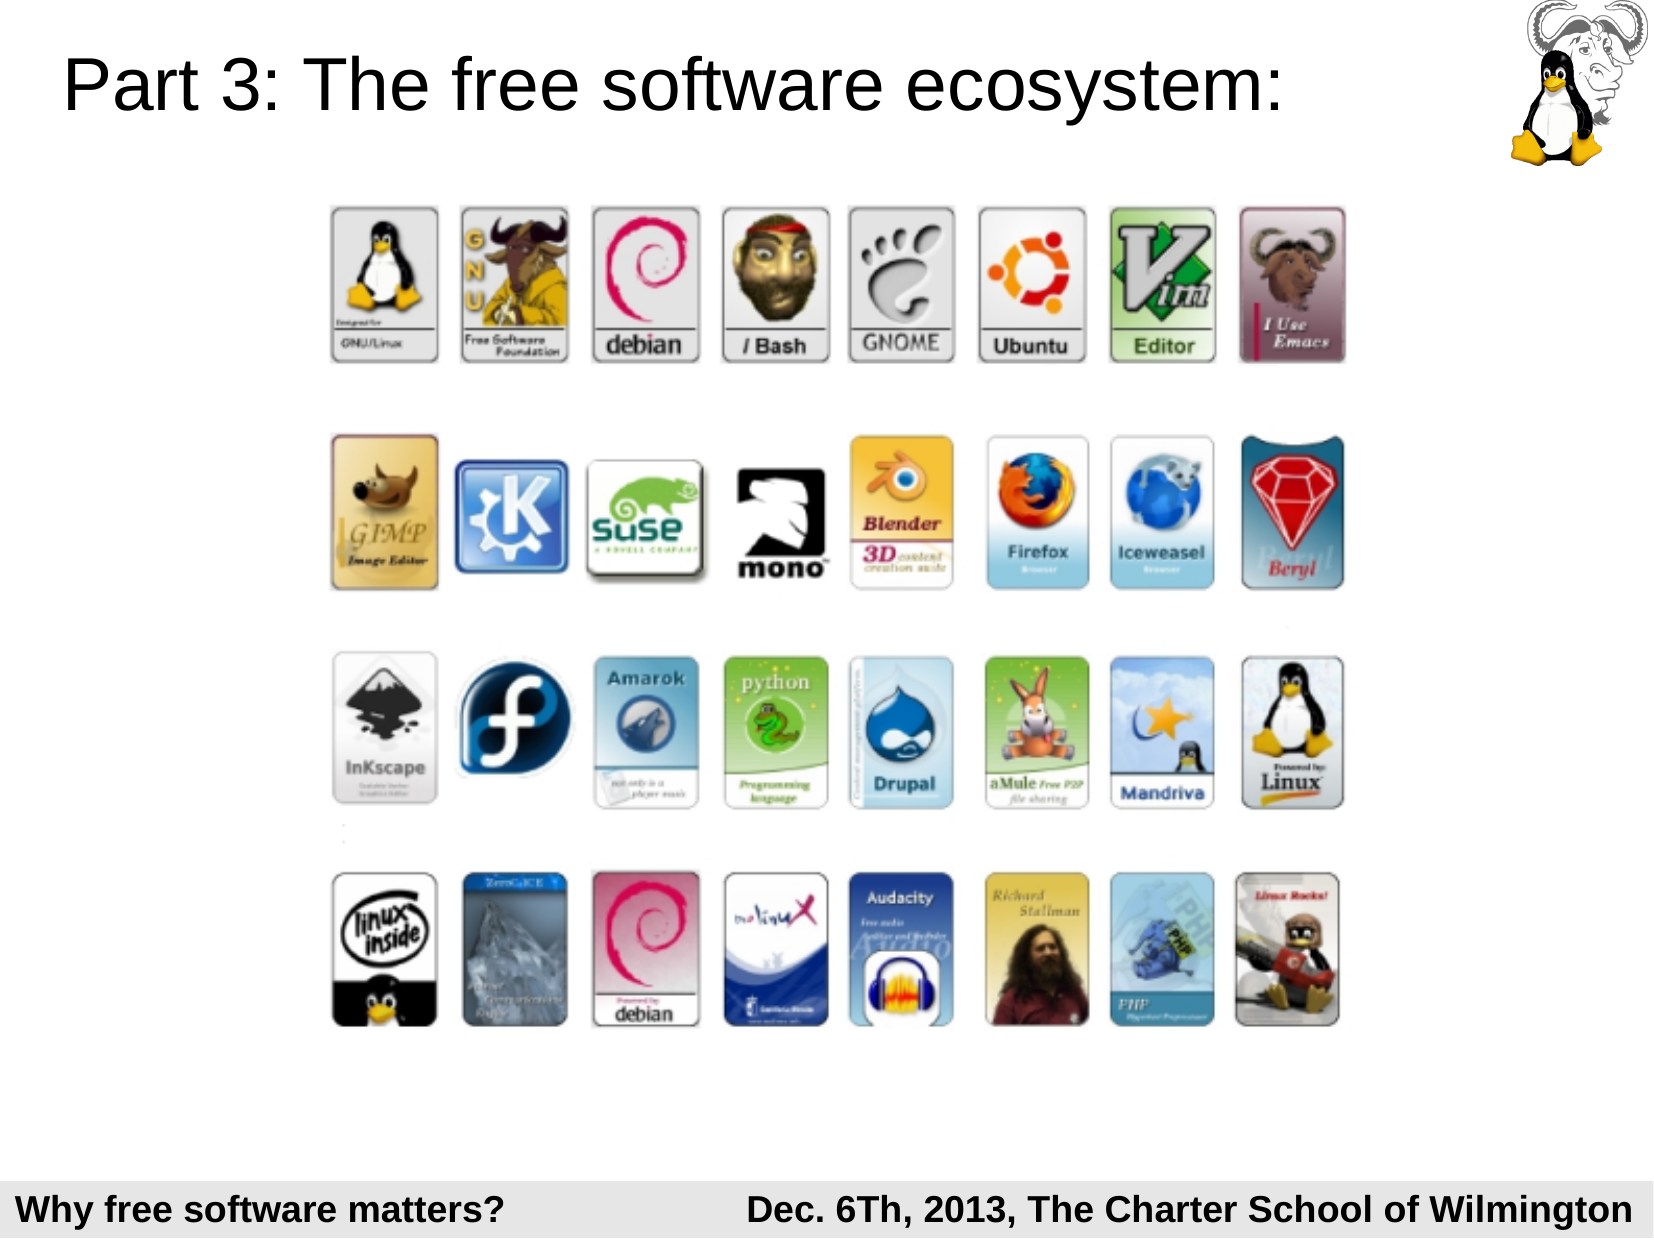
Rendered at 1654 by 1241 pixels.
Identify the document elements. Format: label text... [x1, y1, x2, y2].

picture [1511, 0, 1648, 166]
picture [316, 193, 1359, 1075]
text_box Why free software matters? Dec. 6Th, 2013, The Charter School of Wilmington [0, 1181, 1654, 1238]
text_box Part 3: The free software ecosystem: [47, 35, 1501, 135]
